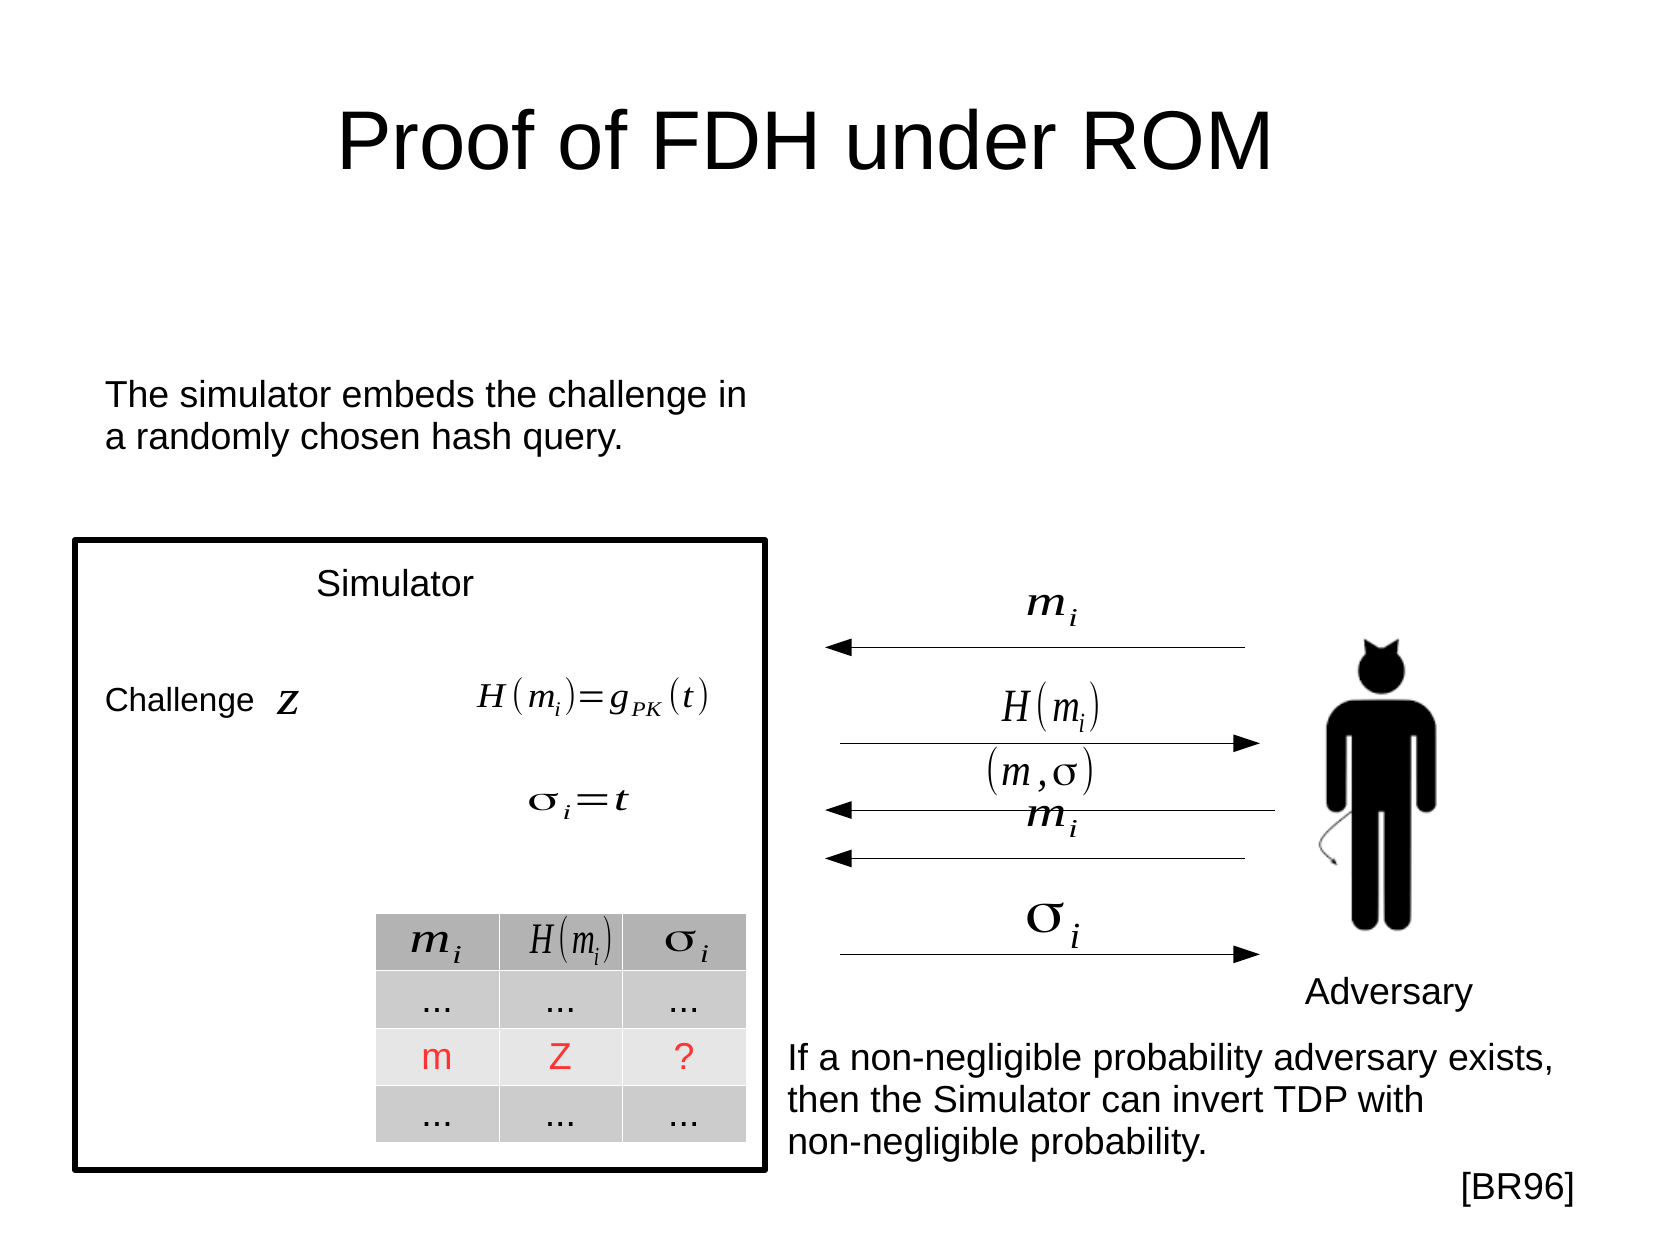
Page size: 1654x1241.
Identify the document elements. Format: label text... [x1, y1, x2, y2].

table_cell Z [500, 1029, 622, 1085]
text_box Adversary [1290, 963, 1489, 1021]
chart [514, 780, 646, 826]
chart [650, 927, 722, 967]
table_cell ... [500, 971, 622, 1028]
picture [1305, 621, 1451, 950]
table_cell ... [376, 971, 499, 1028]
chart [519, 912, 621, 970]
table_cell ... [376, 1086, 499, 1142]
chart [1009, 898, 1096, 955]
chart [975, 743, 1106, 810]
table_header [500, 914, 519, 970]
text_box Simulator [301, 555, 490, 612]
table_cell ... [623, 971, 746, 1028]
chart [395, 914, 476, 970]
table_header [376, 914, 395, 970]
table_header [476, 914, 499, 970]
text_box The simulator embeds the challenge in a randomly chosen hash query. [90, 366, 763, 466]
table_cell m [376, 1029, 499, 1085]
table_cell ... [623, 1086, 746, 1142]
text_box If a non-negligible probability adversary exists, then the Simulator can invert TDP with non-negligible probability. [772, 1029, 1636, 1171]
table_cell ... [500, 1086, 622, 1142]
table_header [623, 914, 746, 970]
chart [1011, 811, 1092, 844]
chart [259, 671, 316, 728]
chart [990, 677, 1111, 738]
text_box [BR96] [1445, 1158, 1591, 1216]
text_box Proof of FDH under ROM [321, 86, 1291, 196]
text_box Challenge [90, 673, 259, 727]
table_cell ? [623, 1029, 746, 1085]
chart [465, 675, 721, 721]
chart [1011, 577, 1092, 633]
